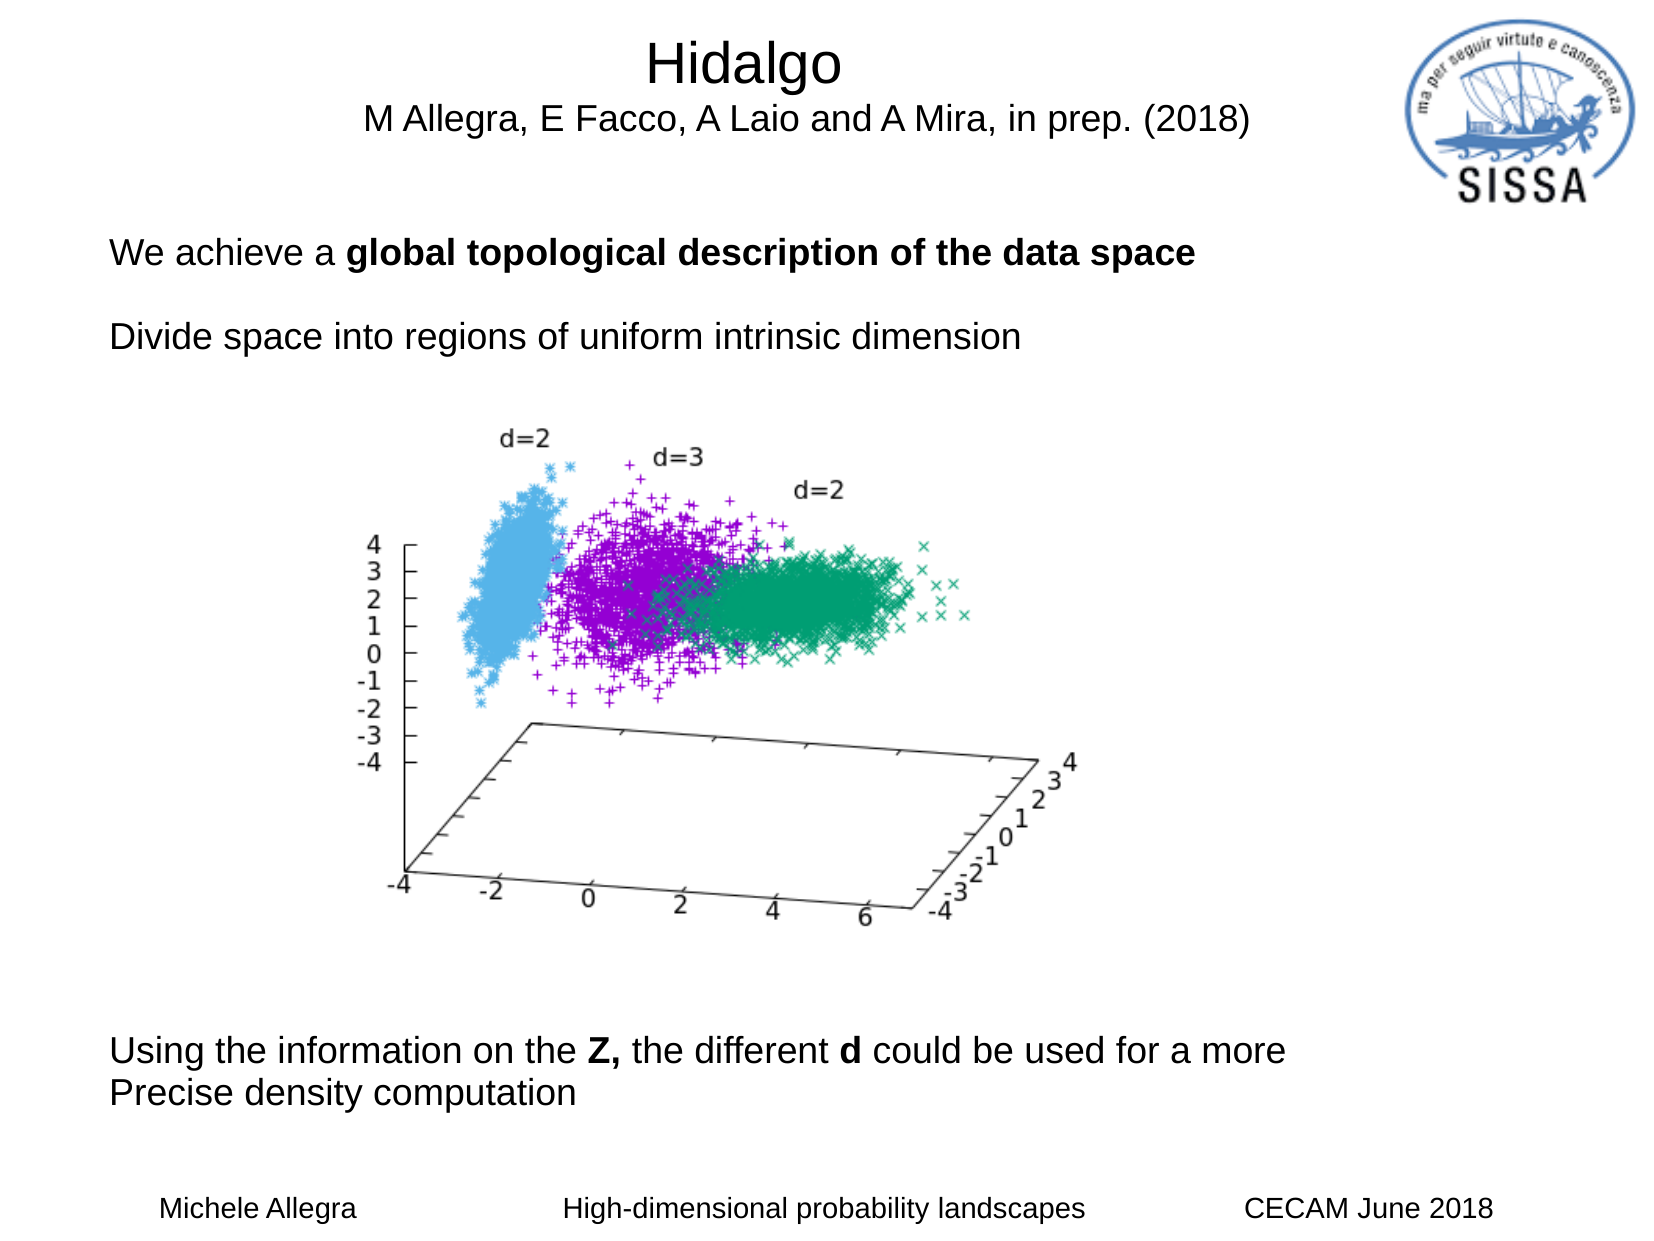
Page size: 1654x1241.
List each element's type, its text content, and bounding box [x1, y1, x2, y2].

text_box We achieve a global topological description of the data space Divide space into regions of uniform intrinsic dimension Using the information on the Z, the different d could be used for a more Precise density computation [94, 224, 1394, 1163]
title Hidalgo [118, 30, 1371, 161]
title Michele Allegra High-dimensional probability landscapes CECAM June 2018 [82, 1171, 1571, 1241]
subtitle [82, 198, 1571, 1111]
picture [1391, 16, 1652, 207]
text_box M Allegra, E Facco, A Laio and A Mira, in prep. (2018) [348, 90, 1282, 190]
